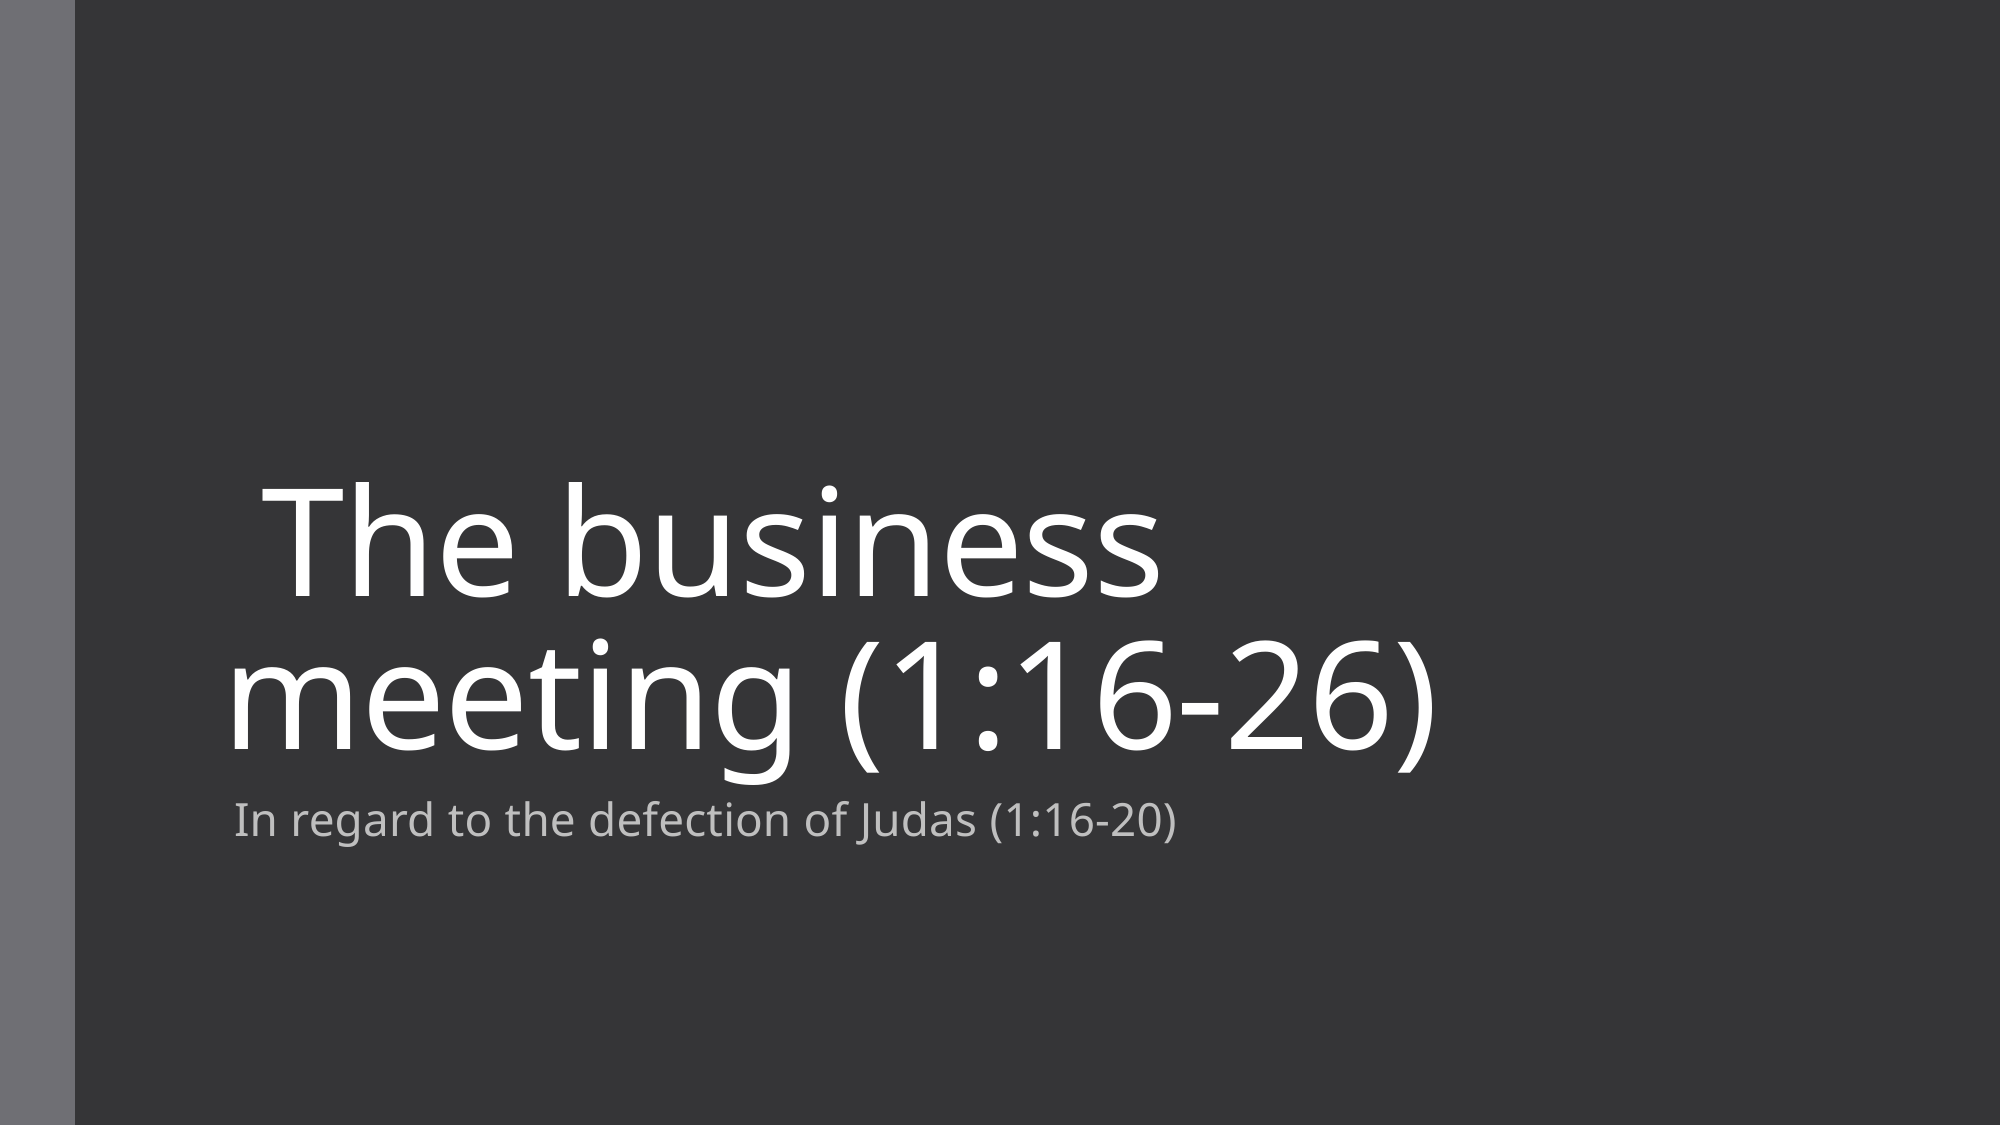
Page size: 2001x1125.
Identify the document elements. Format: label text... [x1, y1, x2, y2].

title The business meeting (1:16-26) [206, 124, 1752, 787]
subtitle In regard to the defection of Judas (1:16-20) [206, 787, 1752, 1066]
